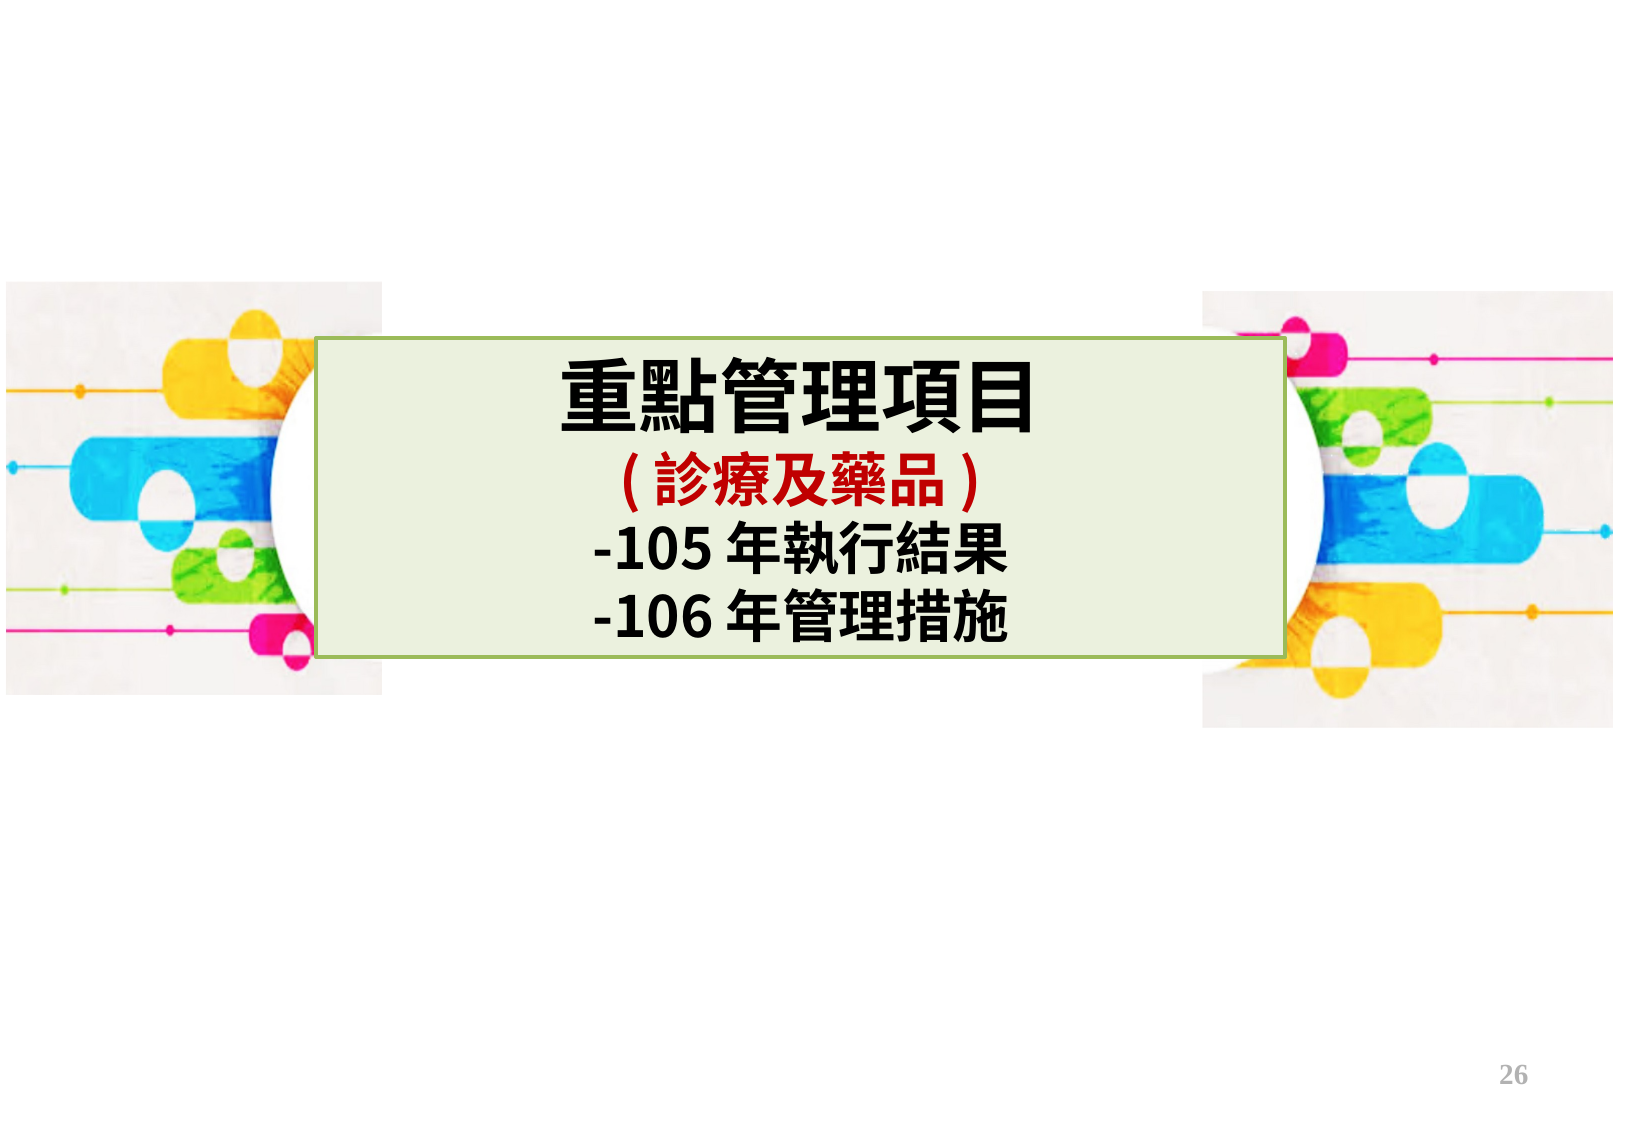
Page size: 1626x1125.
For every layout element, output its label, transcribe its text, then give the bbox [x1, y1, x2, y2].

slide_number <編號> [1164, 1042, 1544, 1103]
picture [7, 283, 382, 694]
picture [1203, 292, 1613, 727]
title 重點管理項目 (診療及藥品) -105年執行結果 -106年管理措施 [316, 338, 1285, 657]
